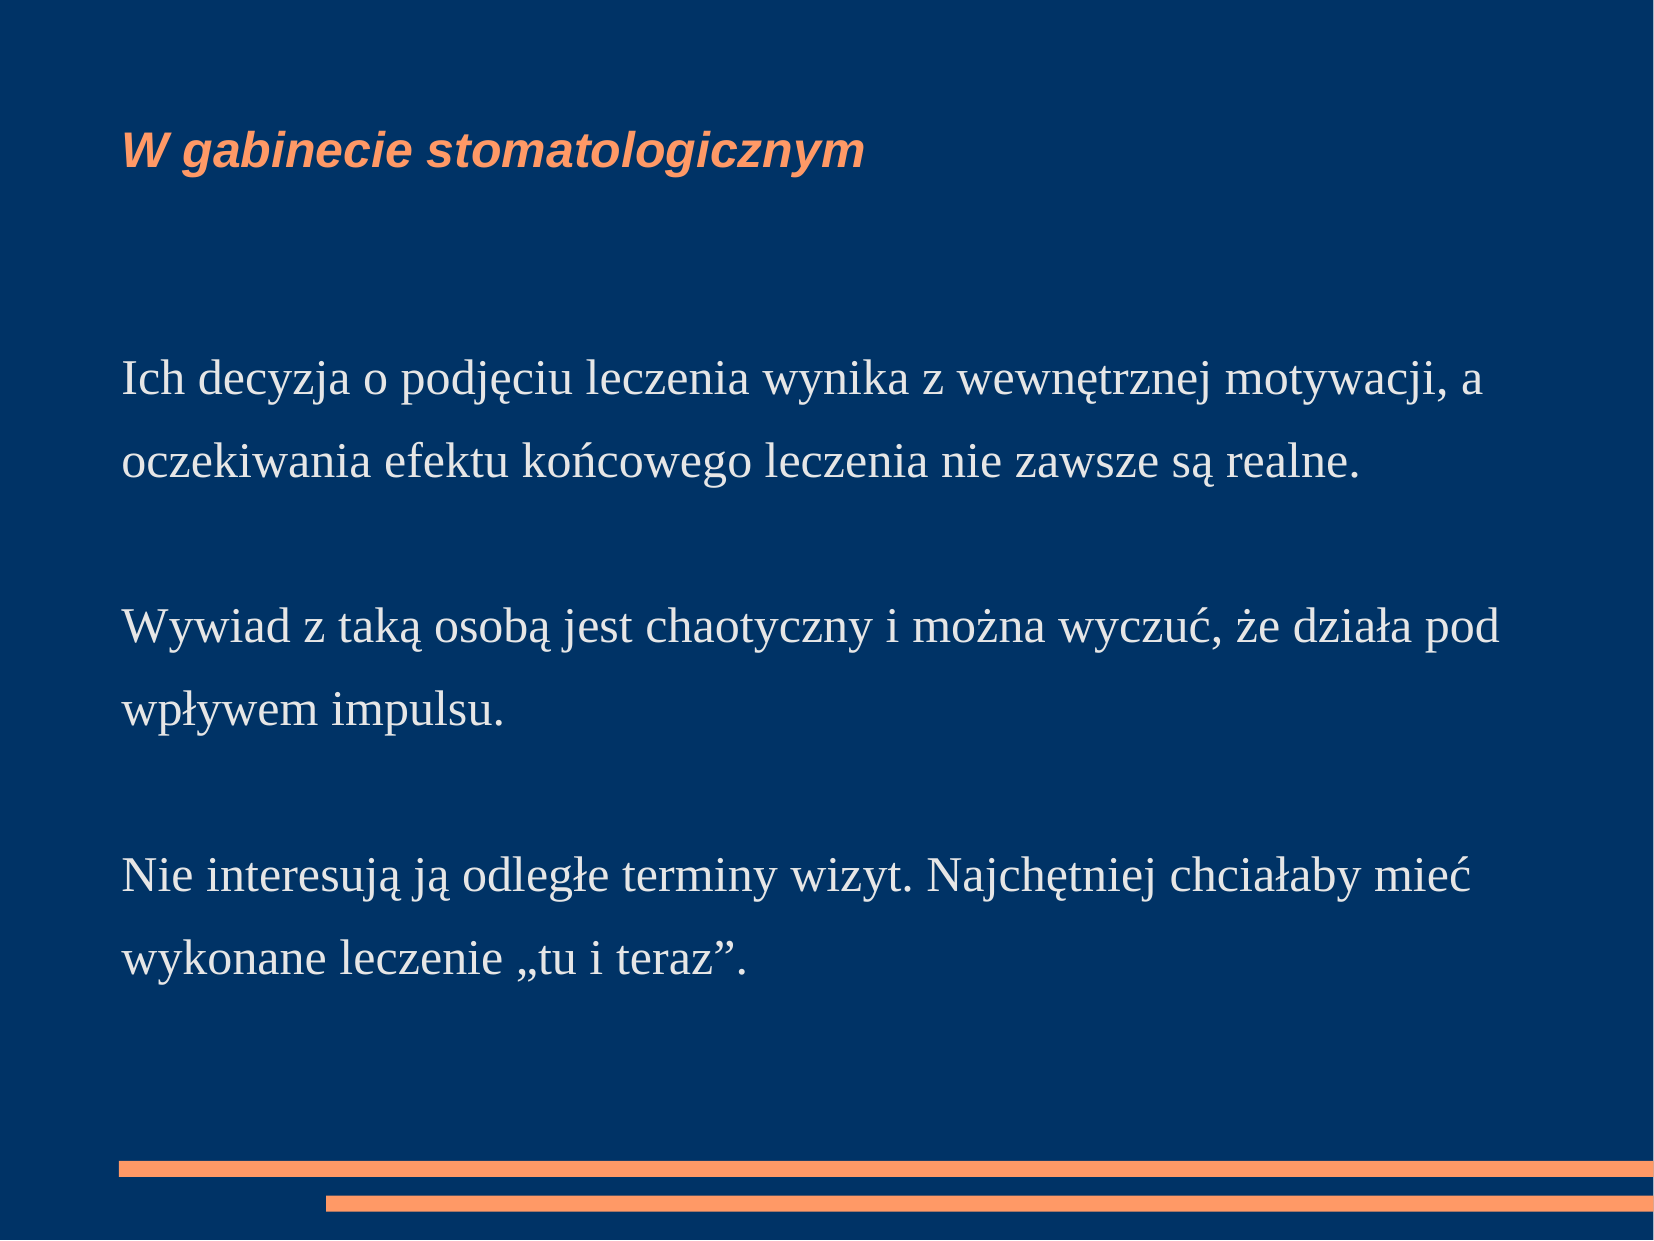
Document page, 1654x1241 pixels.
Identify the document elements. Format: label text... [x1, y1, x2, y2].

list Ich decyzja o podjęciu leczenia wynika z wewnętrznej motywacji, a oczekiwania efektu końcowego leczenia nie zawsze są realne. Wywiad z taką osobą jest chaotyczny i można wyczuć, że działa pod wpływem impulsu. Nie interesują ją odległe terminy wizyt. Najchętniej chciałaby mieć wykonane leczenie „tu i teraz”. [121, 322, 1561, 1132]
title W gabinecie stomatologicznym [121, 46, 1534, 254]
